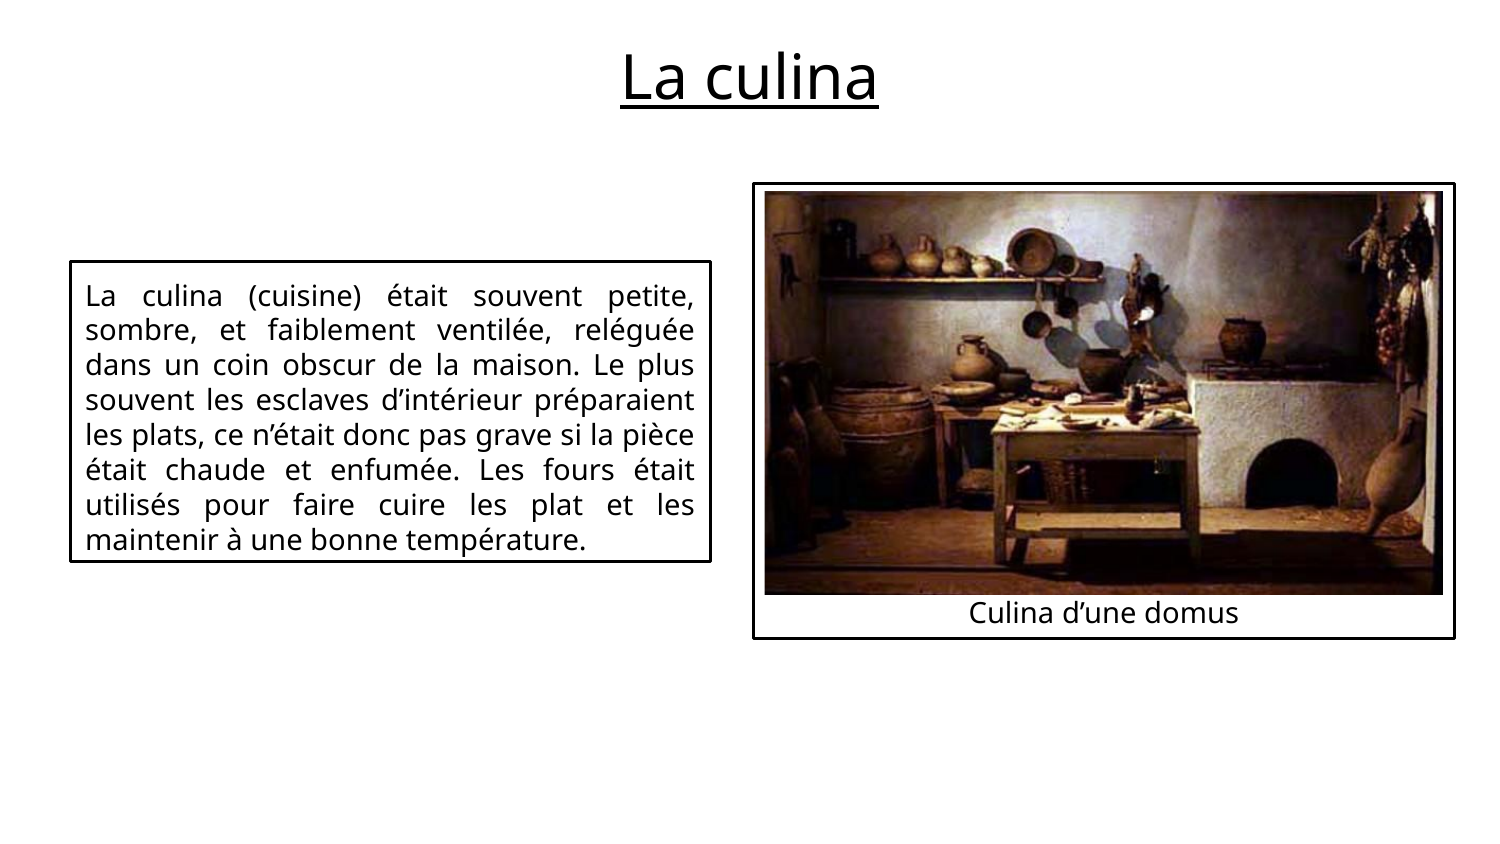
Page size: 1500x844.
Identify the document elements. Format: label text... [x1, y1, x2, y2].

picture [764, 191, 1443, 579]
text_box La culina (cuisine) était souvent petite, sombre, et faiblement ventilée, reléguée dans un coin obscur de la maison. Le plus souvent les esclaves d’intérieur préparaient les plats, ce n’était donc pas grave si la pièce était chaude et enfumée. Les fours était utilisés pour faire cuire les plat et les maintenir à une bonne température. [70, 261, 711, 562]
text_box Culina d’une domus [753, 579, 1455, 639]
text_box La culina [64, 31, 1436, 112]
